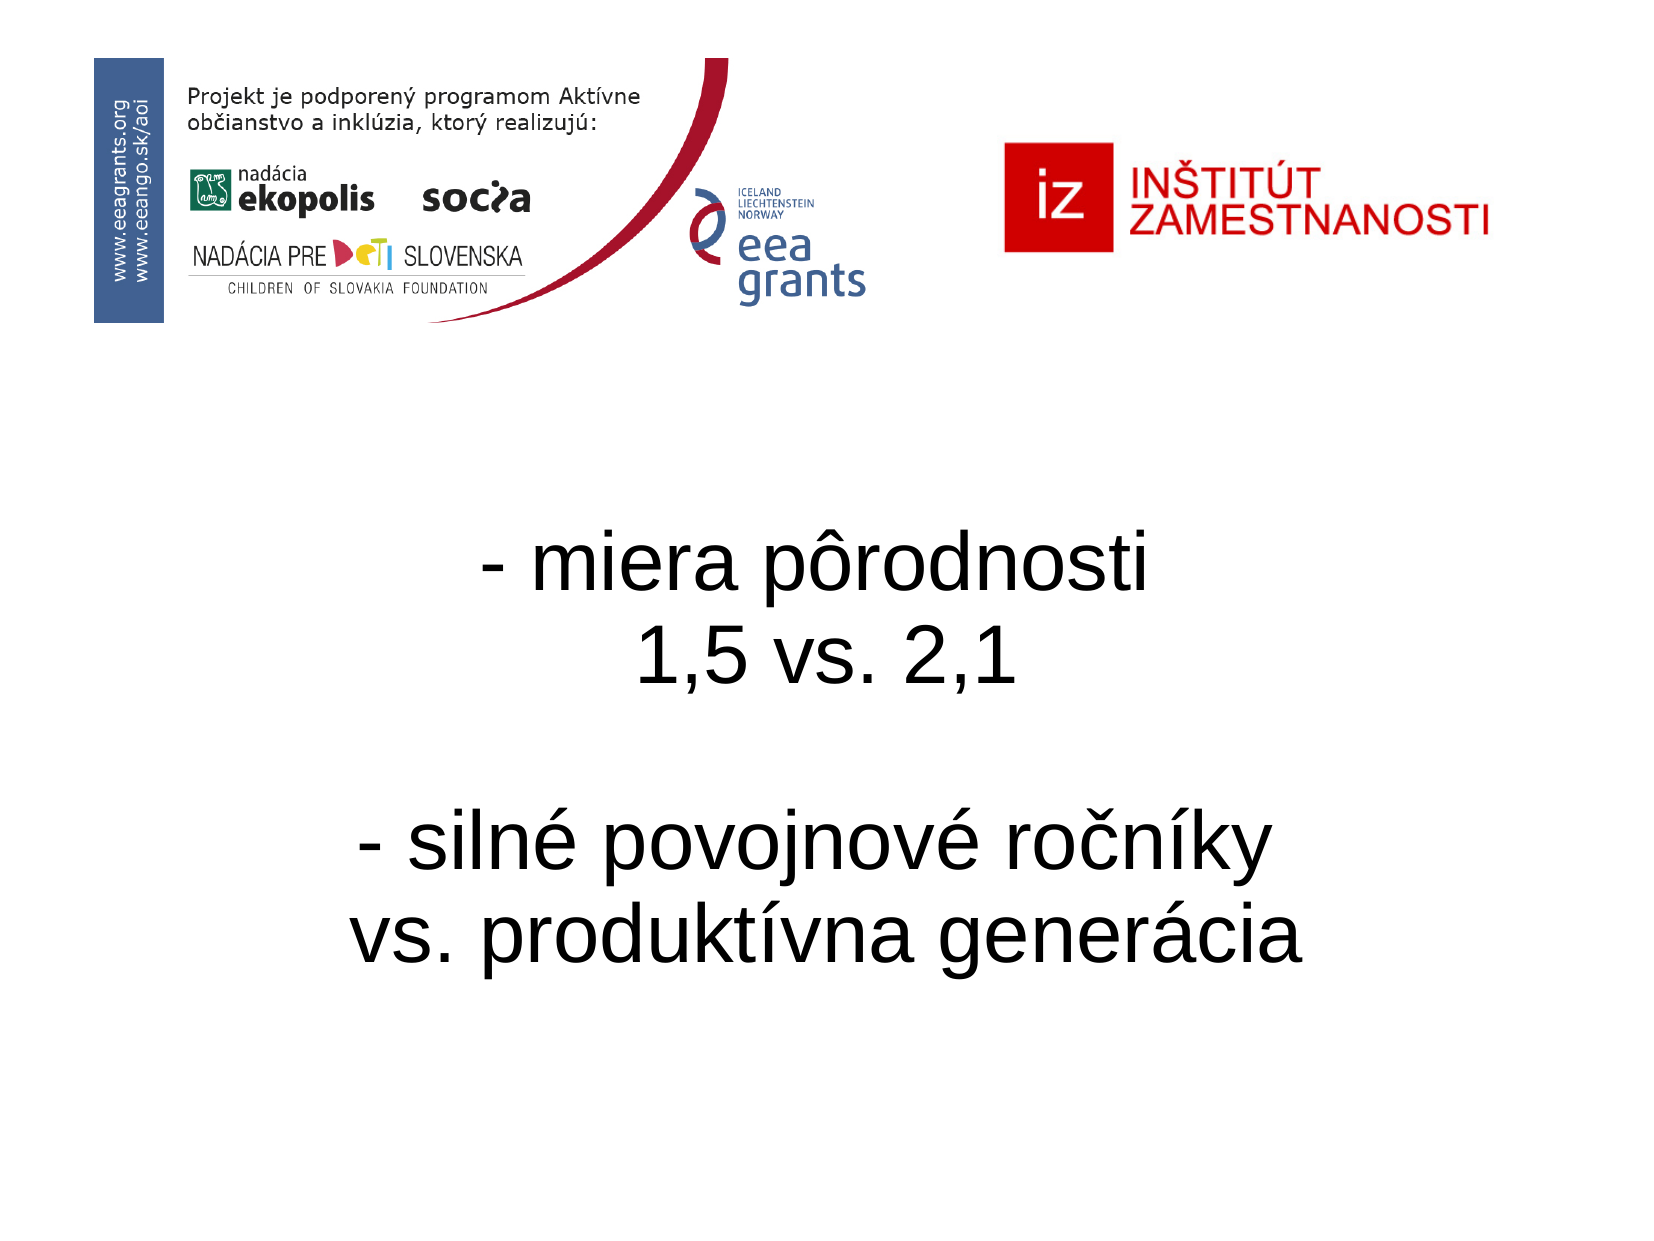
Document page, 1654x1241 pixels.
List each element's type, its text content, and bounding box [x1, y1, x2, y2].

text_box - miera pôrodnosti 1,5 vs. 2,1 - silné povojnové ročníky vs. produktívna generácia [135, 507, 1518, 988]
picture [94, 58, 887, 324]
subtitle [82, 437, 1571, 1157]
picture [944, 47, 1548, 343]
